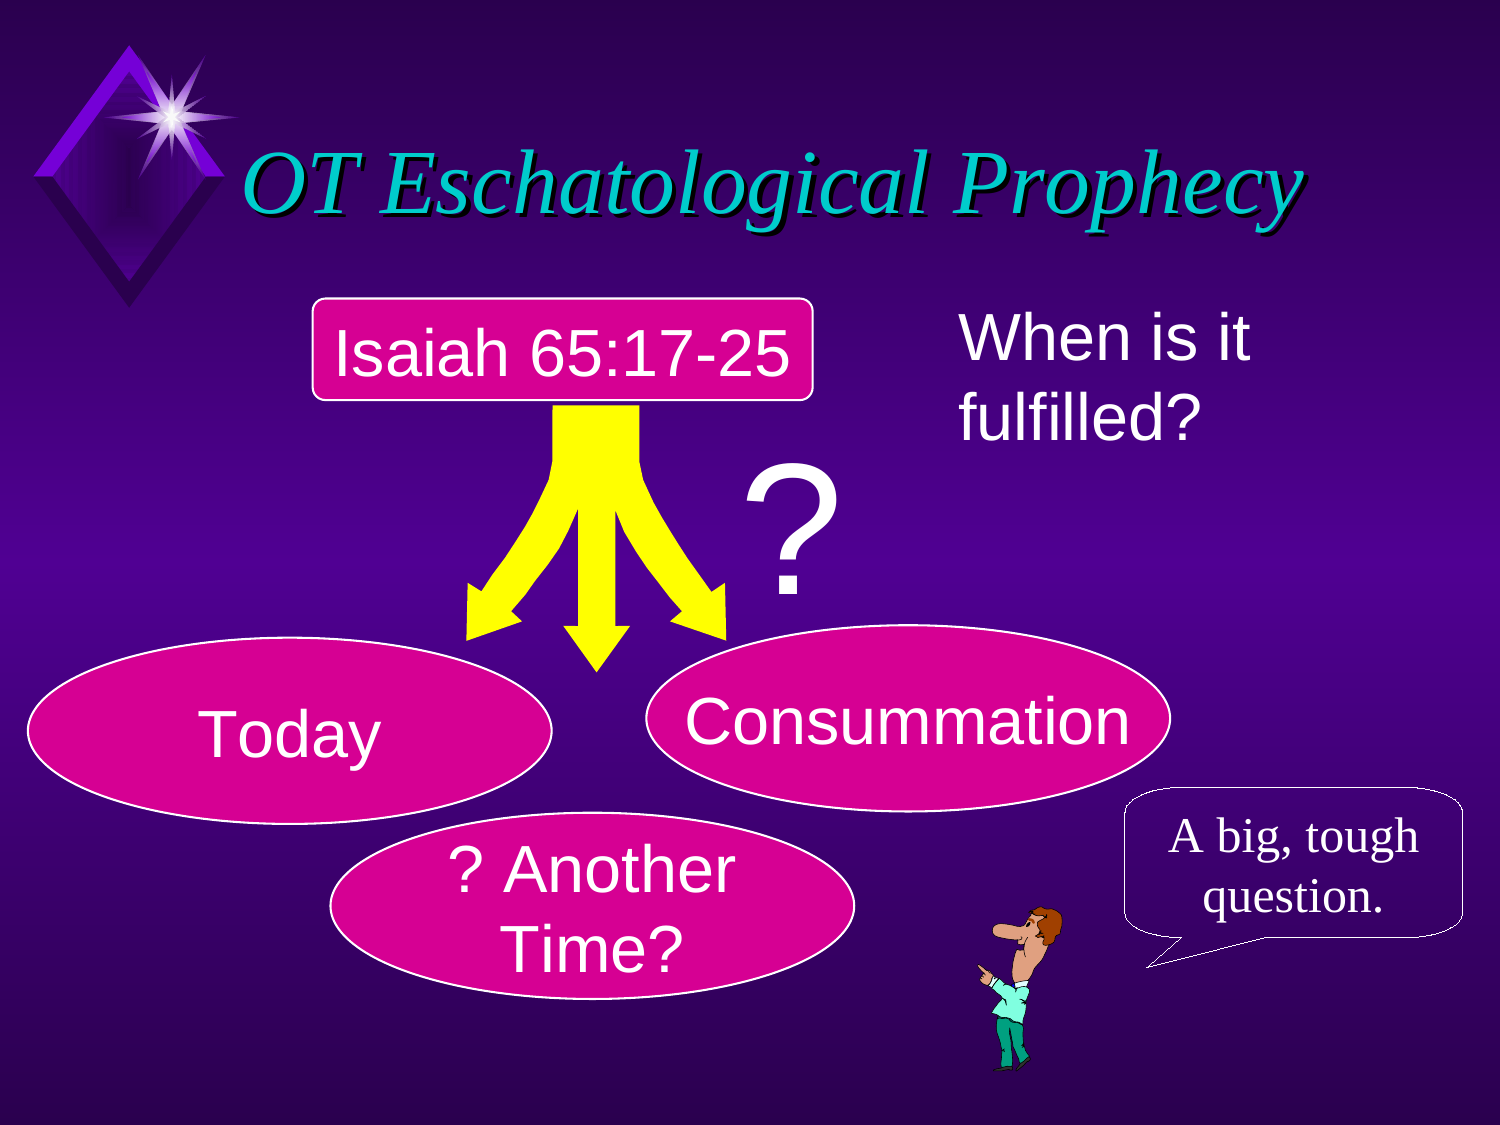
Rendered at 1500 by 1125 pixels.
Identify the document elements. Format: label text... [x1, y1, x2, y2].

chart [976, 906, 1063, 1072]
title OT Eschatological Prophecy [224, 78, 1388, 288]
text_box When is it fulfilled? [944, 286, 1435, 461]
text_box Consummation [646, 625, 1171, 812]
text_box ? Another Time? [330, 812, 855, 999]
text_box [466, 405, 727, 673]
text_box A big, tough question. [1124, 787, 1463, 968]
text_box Isaiah 65:17-25 [312, 298, 813, 401]
text_box ? [725, 400, 938, 640]
text_box Today [27, 637, 552, 824]
